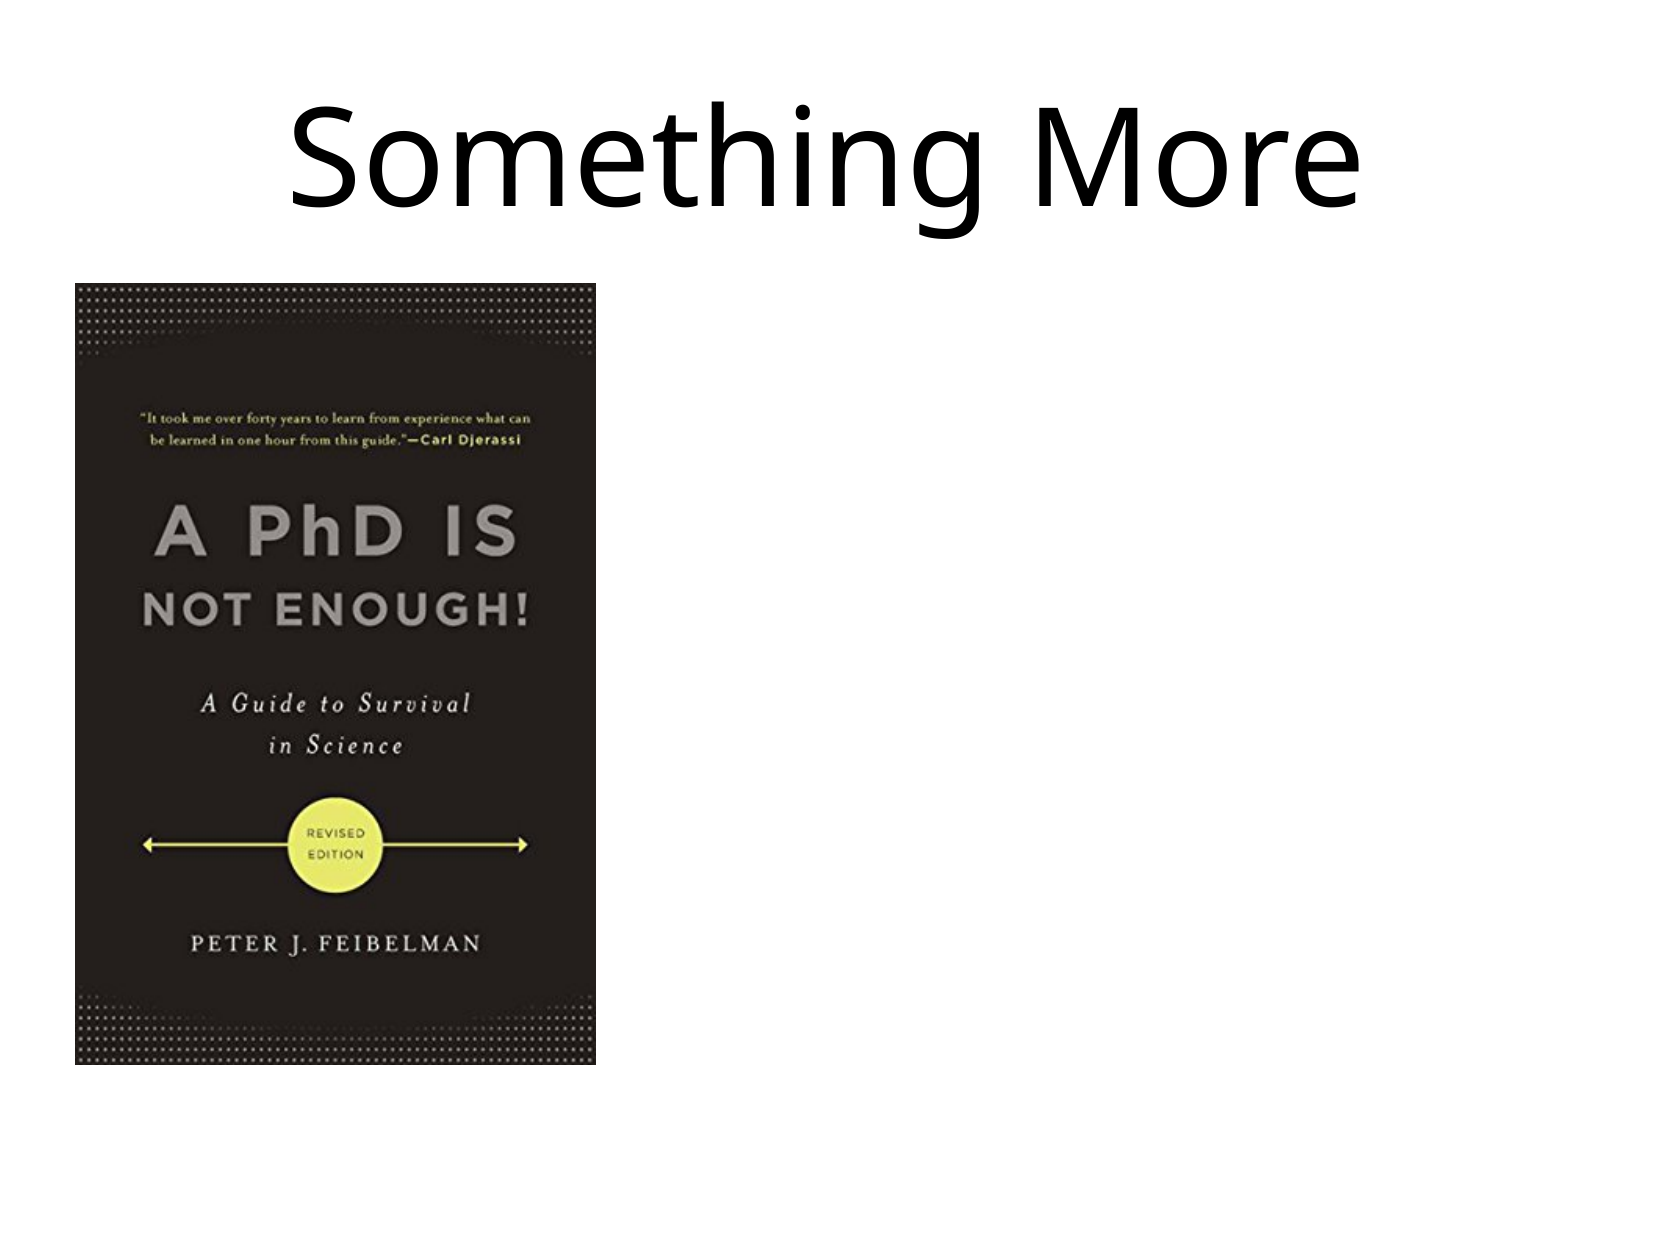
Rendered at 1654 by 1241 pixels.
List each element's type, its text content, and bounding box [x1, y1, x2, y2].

title Something More [82, 49, 1571, 257]
picture [75, 283, 596, 1066]
